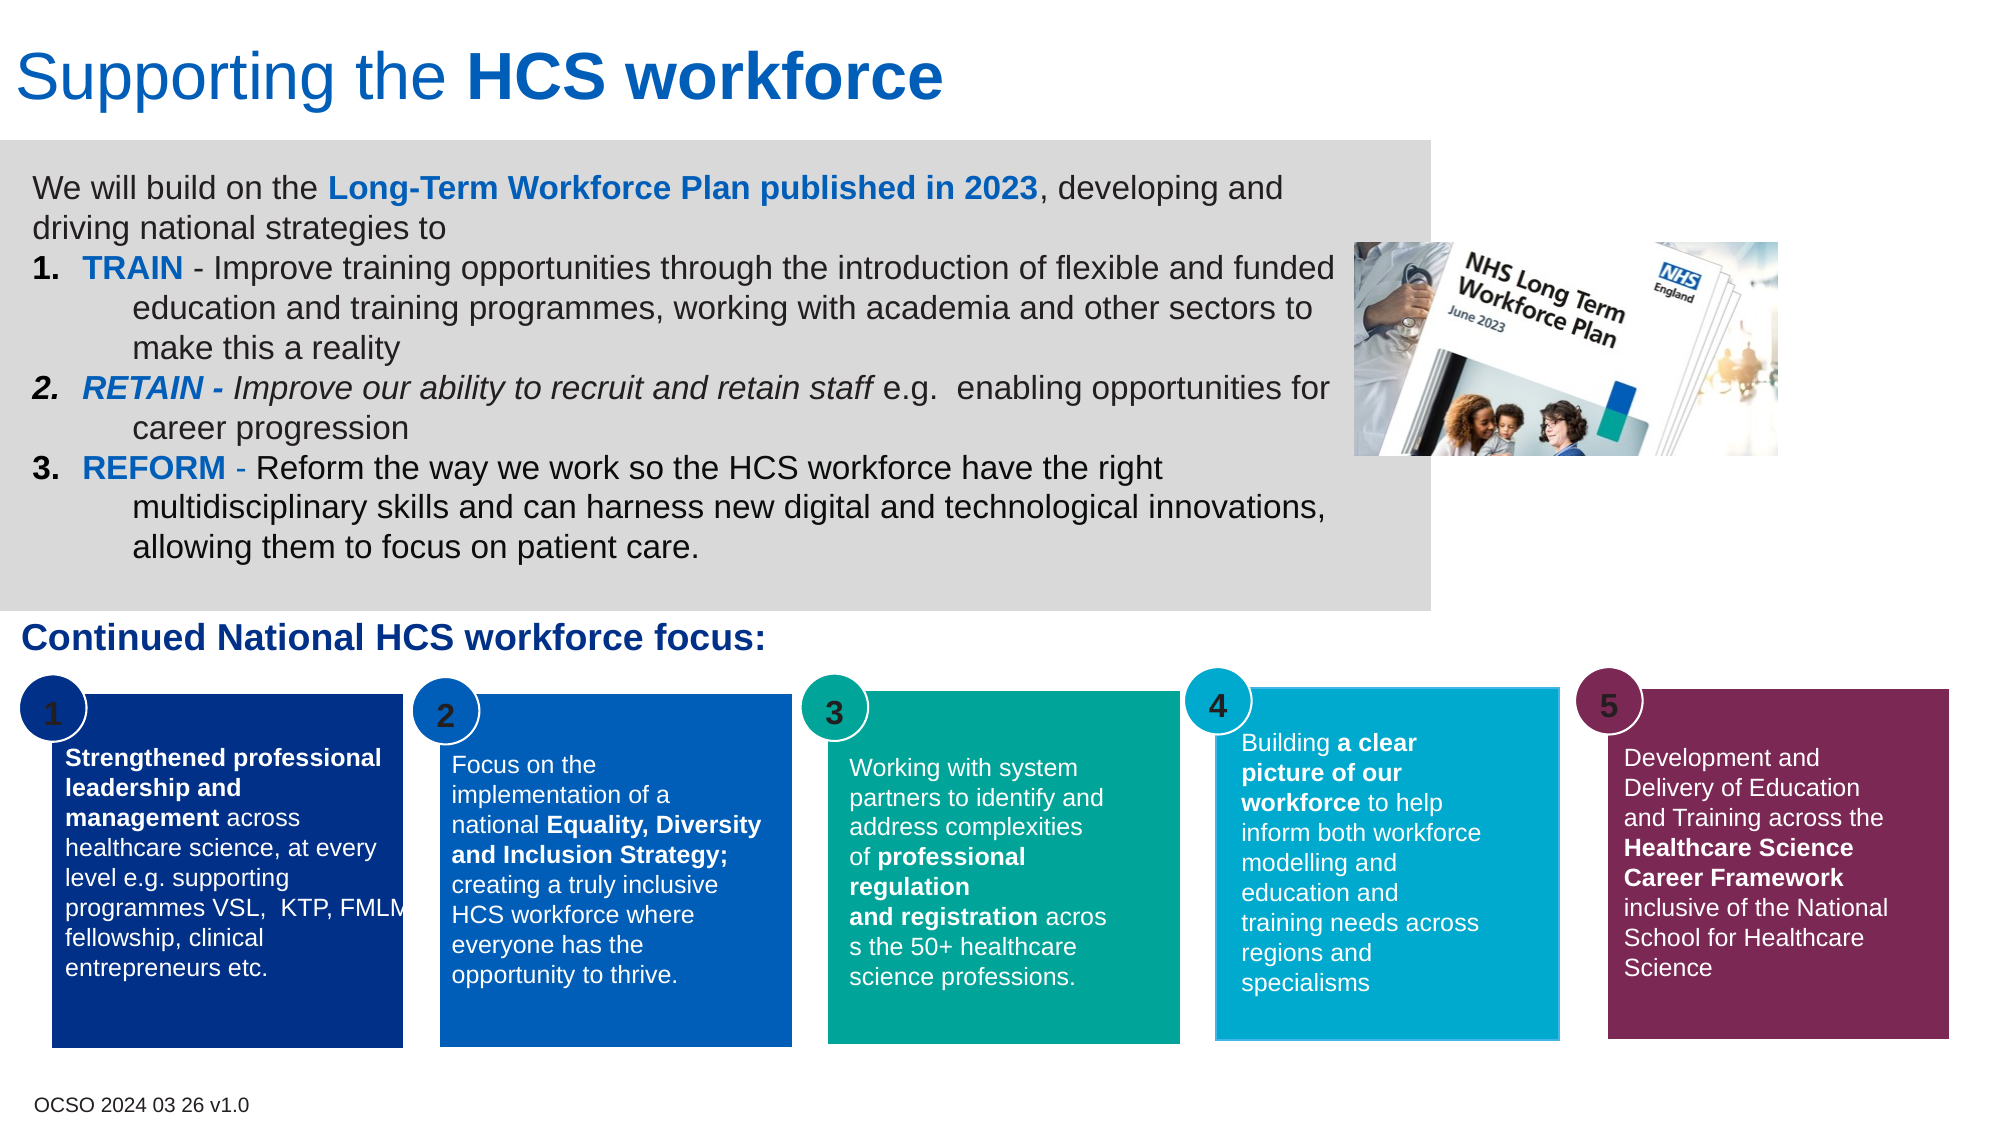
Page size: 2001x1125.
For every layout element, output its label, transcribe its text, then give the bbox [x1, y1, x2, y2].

text_box Focus on the implementation of a national Equality, Diversity and Inclusion Strategy; creating a truly inclusive HCS workforce where everyone has the opportunity to thrive. [436, 741, 781, 999]
text_box 1 [18, 674, 87, 742]
picture [1354, 242, 1778, 456]
text_box [1607, 688, 1950, 1040]
text_box We will build on the Long-Term Workforce Plan published in 2023, developing and driving national strategies to TRAIN - Improve training opportunities through the introduction of flexible and funded education and training programmes, working with academia and other sectors to make this a reality RETAIN - Improve our ability to recruit and retain staff e.g. enabling opportunities for career progression REFORM - Reform the way we work so the HCS workforce have the right multidisciplinary skills and can harness new digital and technological innovations, allowing them to focus on patient care. [17, 158, 1384, 578]
text_box Continued National HCS workforce focus: [6, 605, 1008, 669]
text_box Strengthened professional leadership and management across healthcare science, at every level e.g. supporting programmes VSL, KTP, FMLM fellowship, clinical entrepreneurs etc. [50, 734, 428, 992]
text_box OCSO 2024 03 26 v1.0 [18, 1084, 267, 1125]
text_box [76, 695, 402, 734]
text_box [829, 692, 1179, 1043]
text_box 2 [411, 677, 480, 745]
text_box [0, 141, 1430, 610]
text_box Development and Delivery of Education and Training across the Healthcare Science Career Framework inclusive of the National School for Healthcare Science [1608, 734, 1904, 992]
text_box [53, 992, 402, 1047]
text_box 5 [1575, 667, 1643, 735]
text_box Building a clear picture of our workforce to help inform both workforce modelling and education and training needs across regions and specialisms [1226, 719, 1500, 1007]
text_box Supporting the HCS workforce [0, 25, 1827, 122]
text_box Working with system partners to identify and address complexities of professional regulation and registration across the 50+ healthcare science professions. [834, 743, 1130, 1002]
text_box [1216, 688, 1559, 1040]
text_box [441, 695, 791, 1046]
text_box 4 [1184, 667, 1252, 735]
text_box 3 [800, 673, 869, 741]
